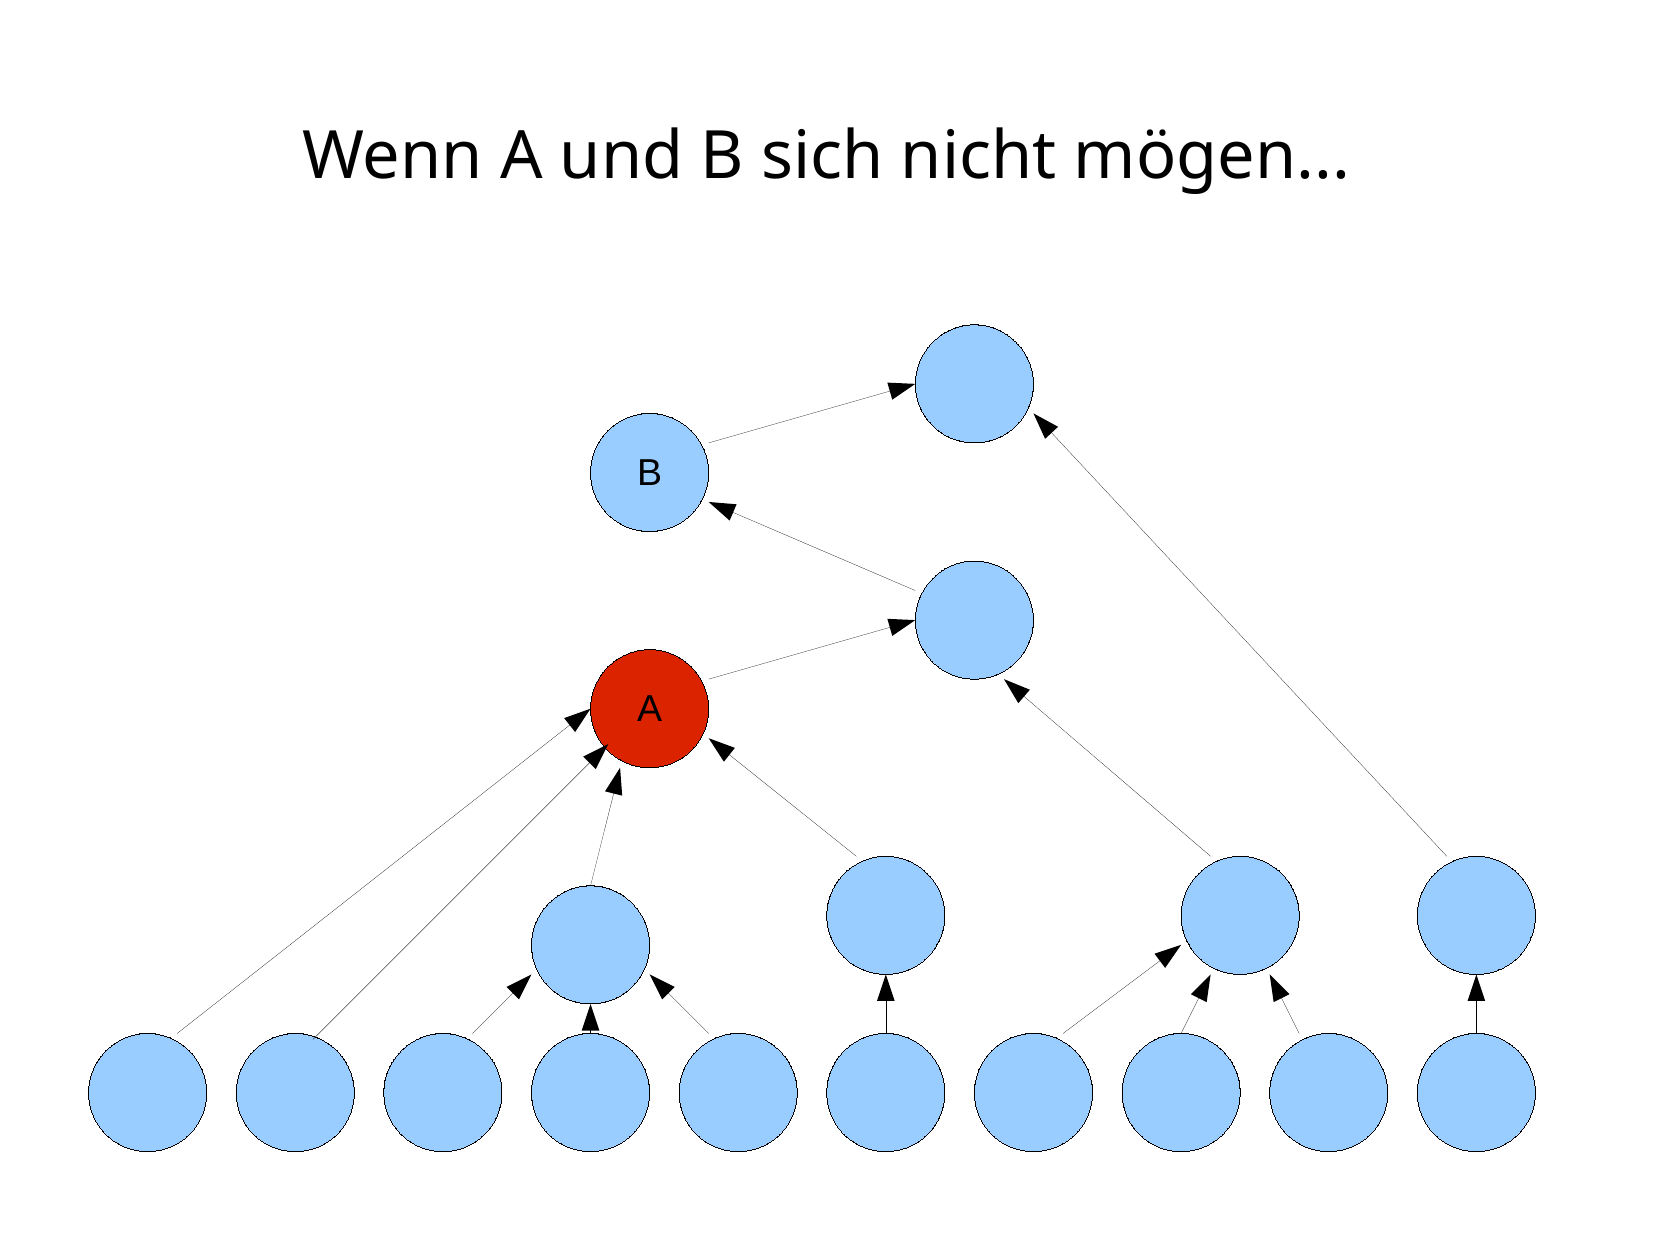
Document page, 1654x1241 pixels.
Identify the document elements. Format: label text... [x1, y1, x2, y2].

text_box [679, 1033, 798, 1152]
text_box [236, 1033, 355, 1152]
text_box B [590, 413, 709, 532]
text_box [915, 324, 1034, 443]
text_box [531, 885, 650, 1004]
text_box [531, 1033, 650, 1152]
title Wenn A und B sich nicht mögen... [82, 56, 1571, 250]
text_box [383, 1033, 502, 1152]
text_box A [590, 649, 709, 768]
text_box [1269, 1033, 1388, 1152]
text_box [915, 561, 1034, 680]
text_box [974, 1033, 1093, 1152]
text_box [826, 856, 945, 975]
text_box [1122, 1033, 1241, 1152]
text_box [826, 1033, 945, 1152]
text_box [88, 1033, 207, 1152]
text_box [1181, 856, 1300, 975]
text_box [1417, 856, 1536, 975]
text_box [1417, 1033, 1536, 1152]
